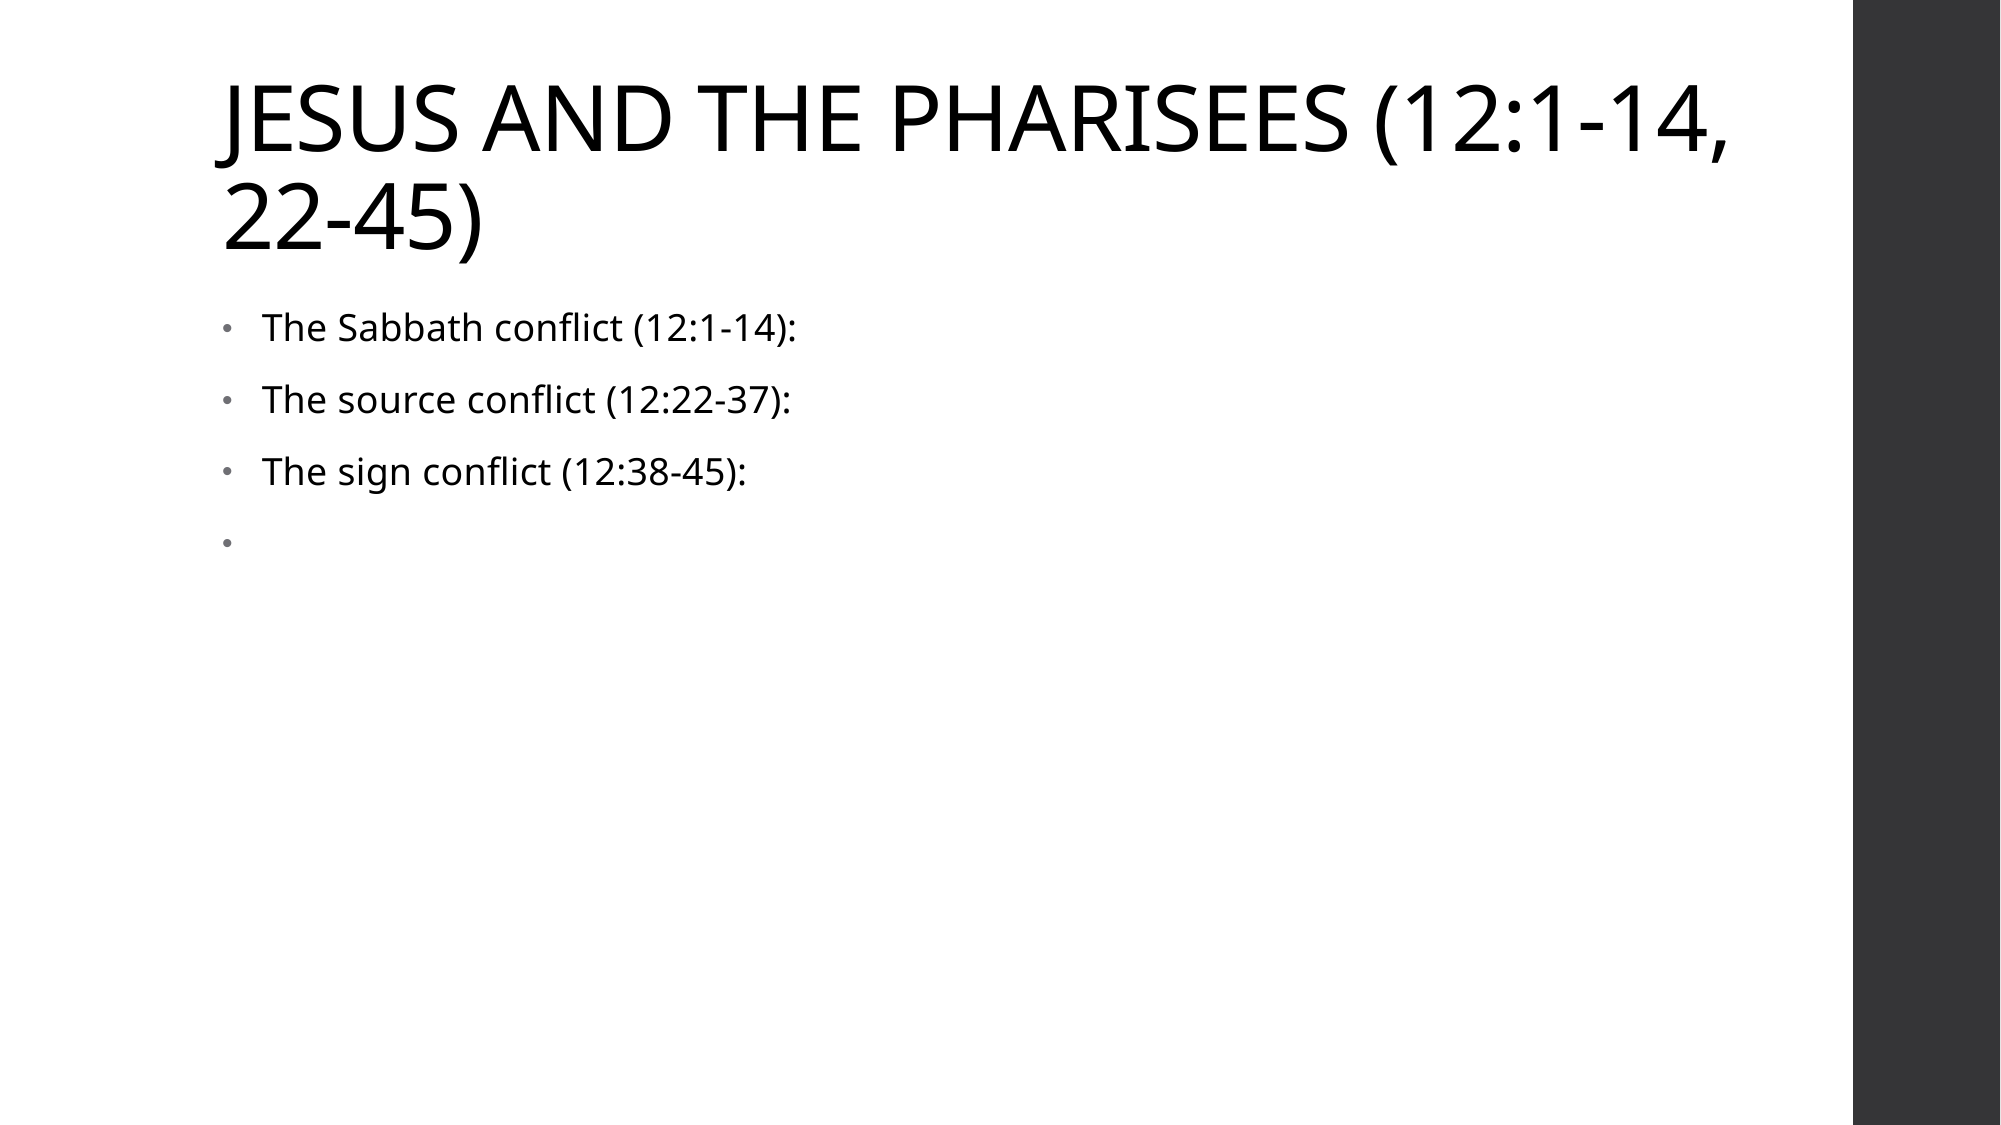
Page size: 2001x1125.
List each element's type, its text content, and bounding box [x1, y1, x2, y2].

list The Sabbath conflict (12:1-14): The source conflict (12:22-37): The sign conflict (12:38-45): [206, 299, 1617, 1014]
title JESUS AND THE PHARISEES (12:1-14, 22-45) [206, 60, 1797, 278]
